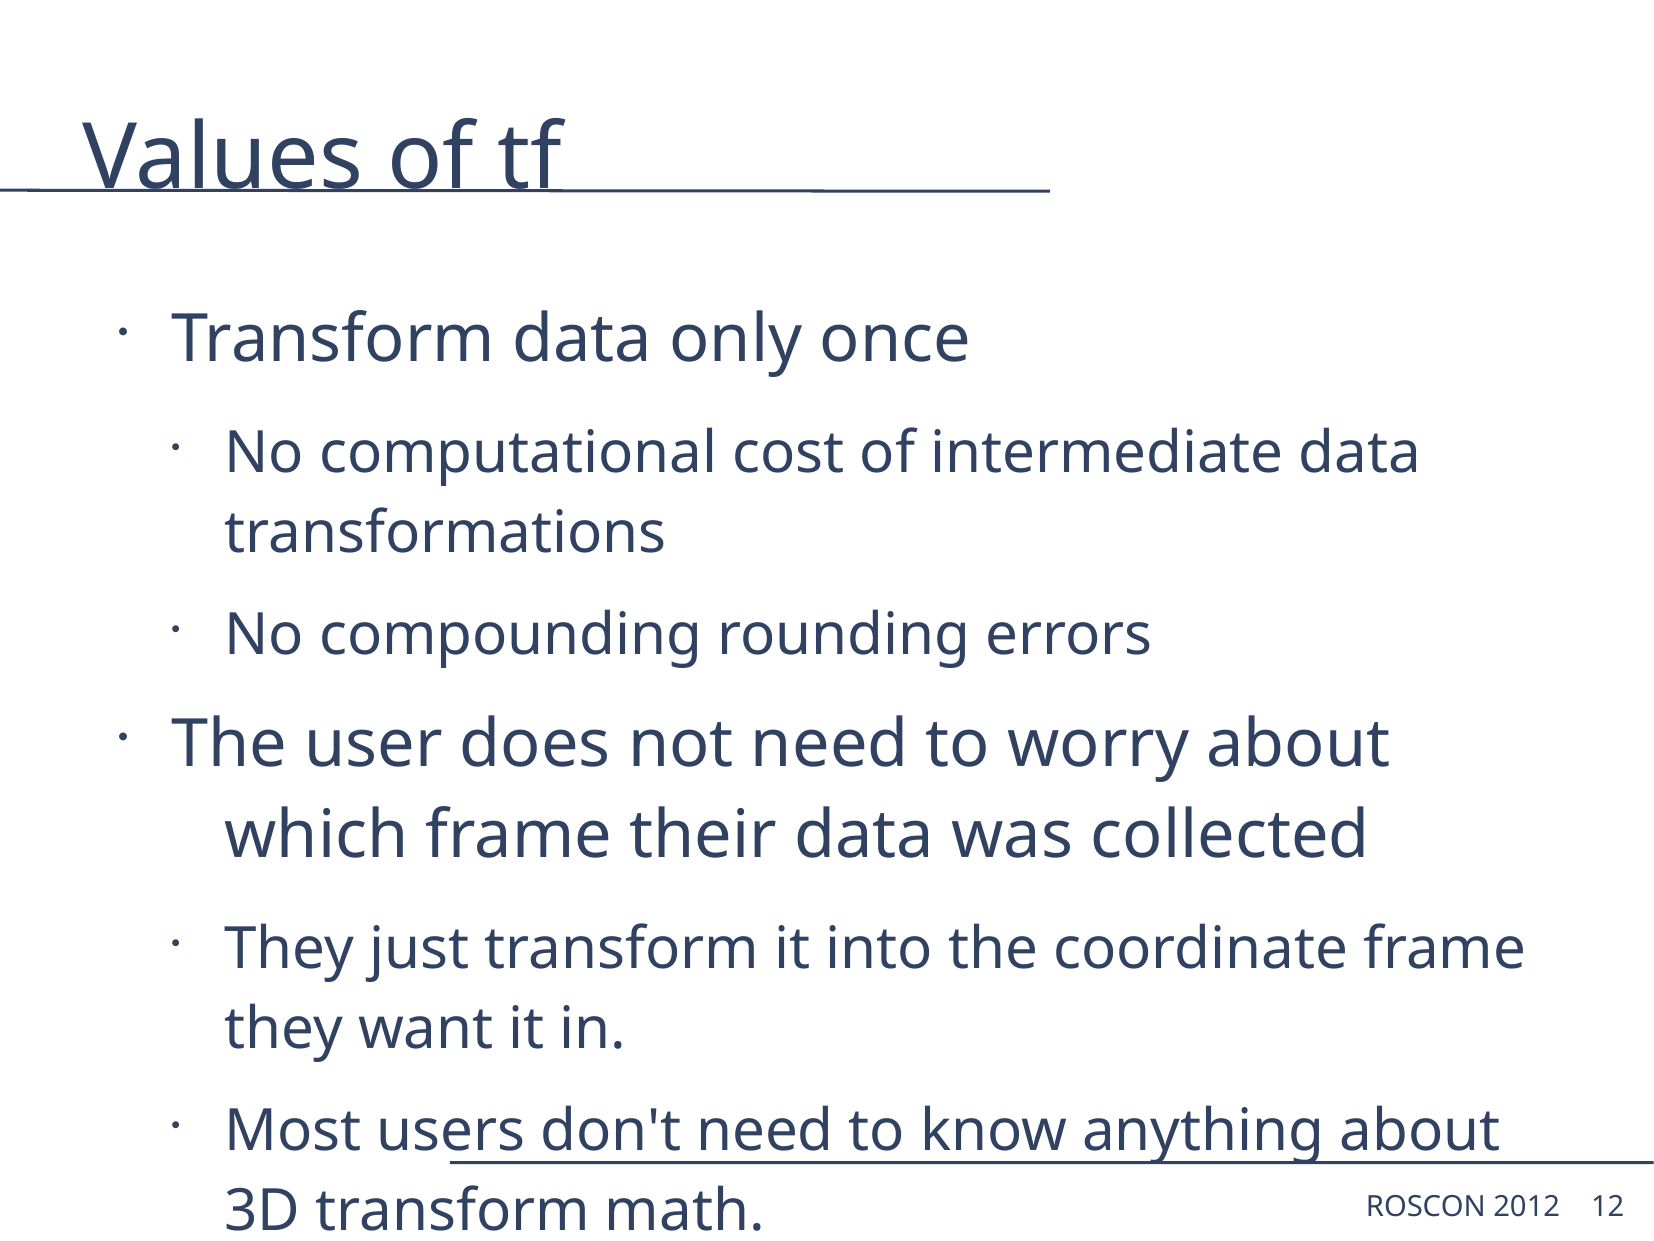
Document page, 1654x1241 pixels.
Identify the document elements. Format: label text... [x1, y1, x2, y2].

list Transform data only once No computational cost of intermediate data transformations No compounding rounding errors The user does not need to worry about which frame their data was collected They just transform it into the coordinate frame they want it in. Most users don't need to know anything about 3D transform math. [82, 290, 1571, 1109]
title Values of tf [82, 49, 1571, 257]
